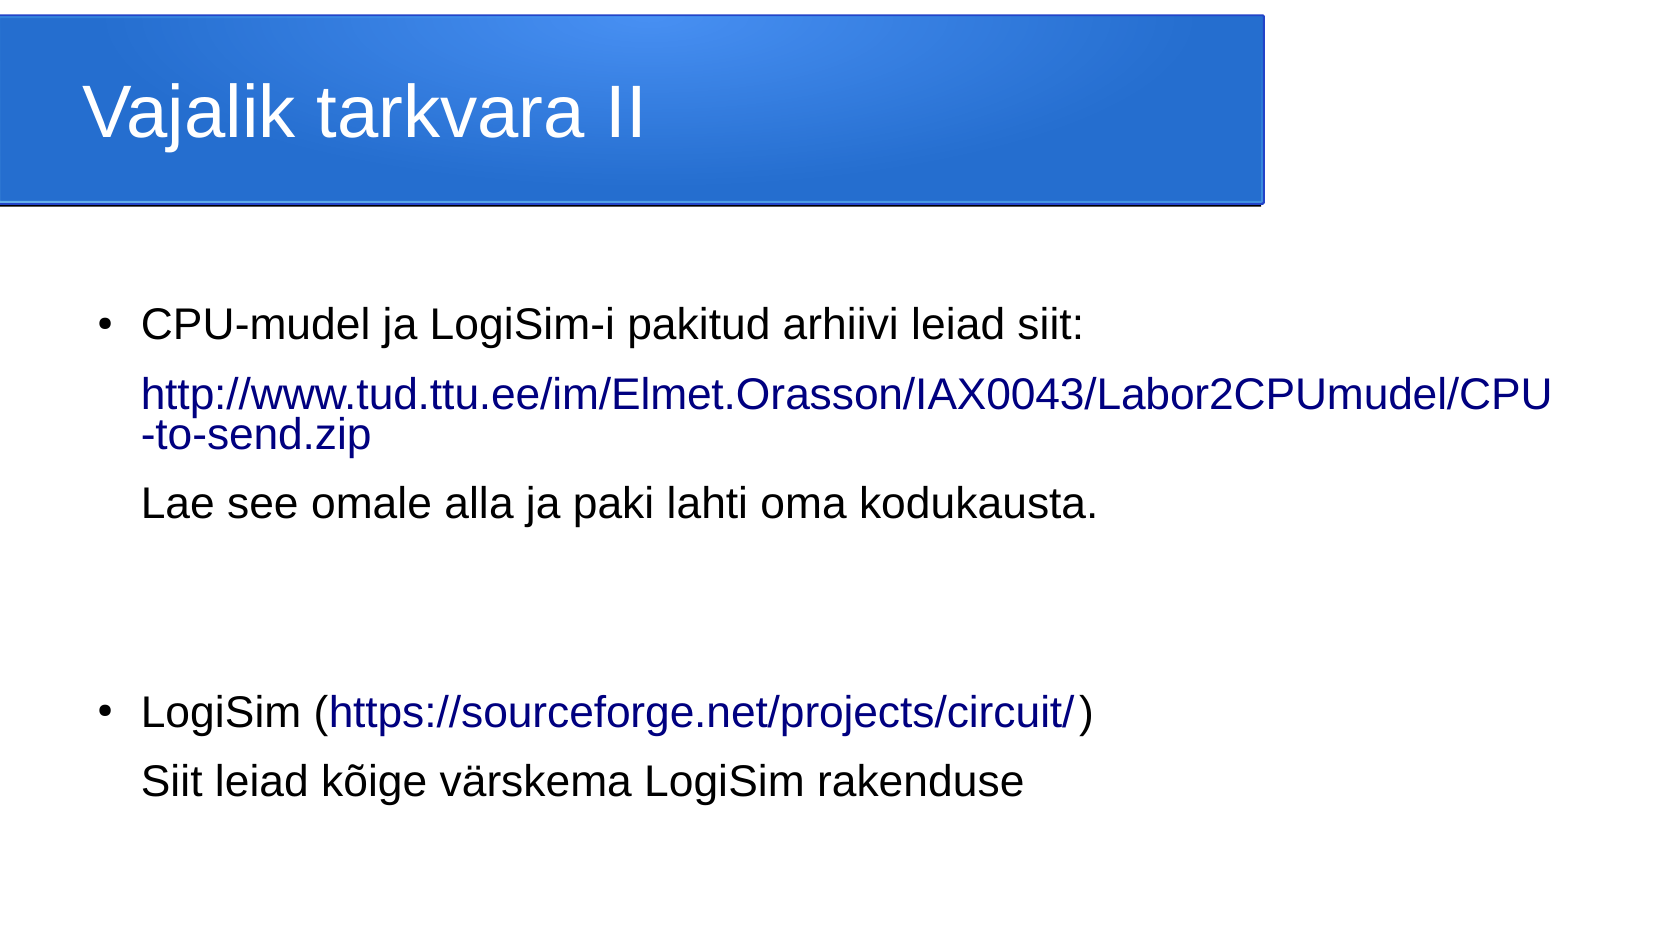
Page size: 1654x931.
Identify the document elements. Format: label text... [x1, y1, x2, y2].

title Vajalik tarkvara II [82, 35, 1235, 189]
list CPU-mudel ja LogiSim-i pakitud arhiivi leiad siit: http://www.tud.ttu.ee/im/Elmet.Orasson/IAX0043/Labor2CPUmudel/CPU-to-send.zip Lae see omale alla ja paki lahti oma kodukausta. LogiSim (https://sourceforge.net/projects/circuit/) Siit leiad kõige värskema LogiSim rakenduse [82, 230, 1571, 770]
